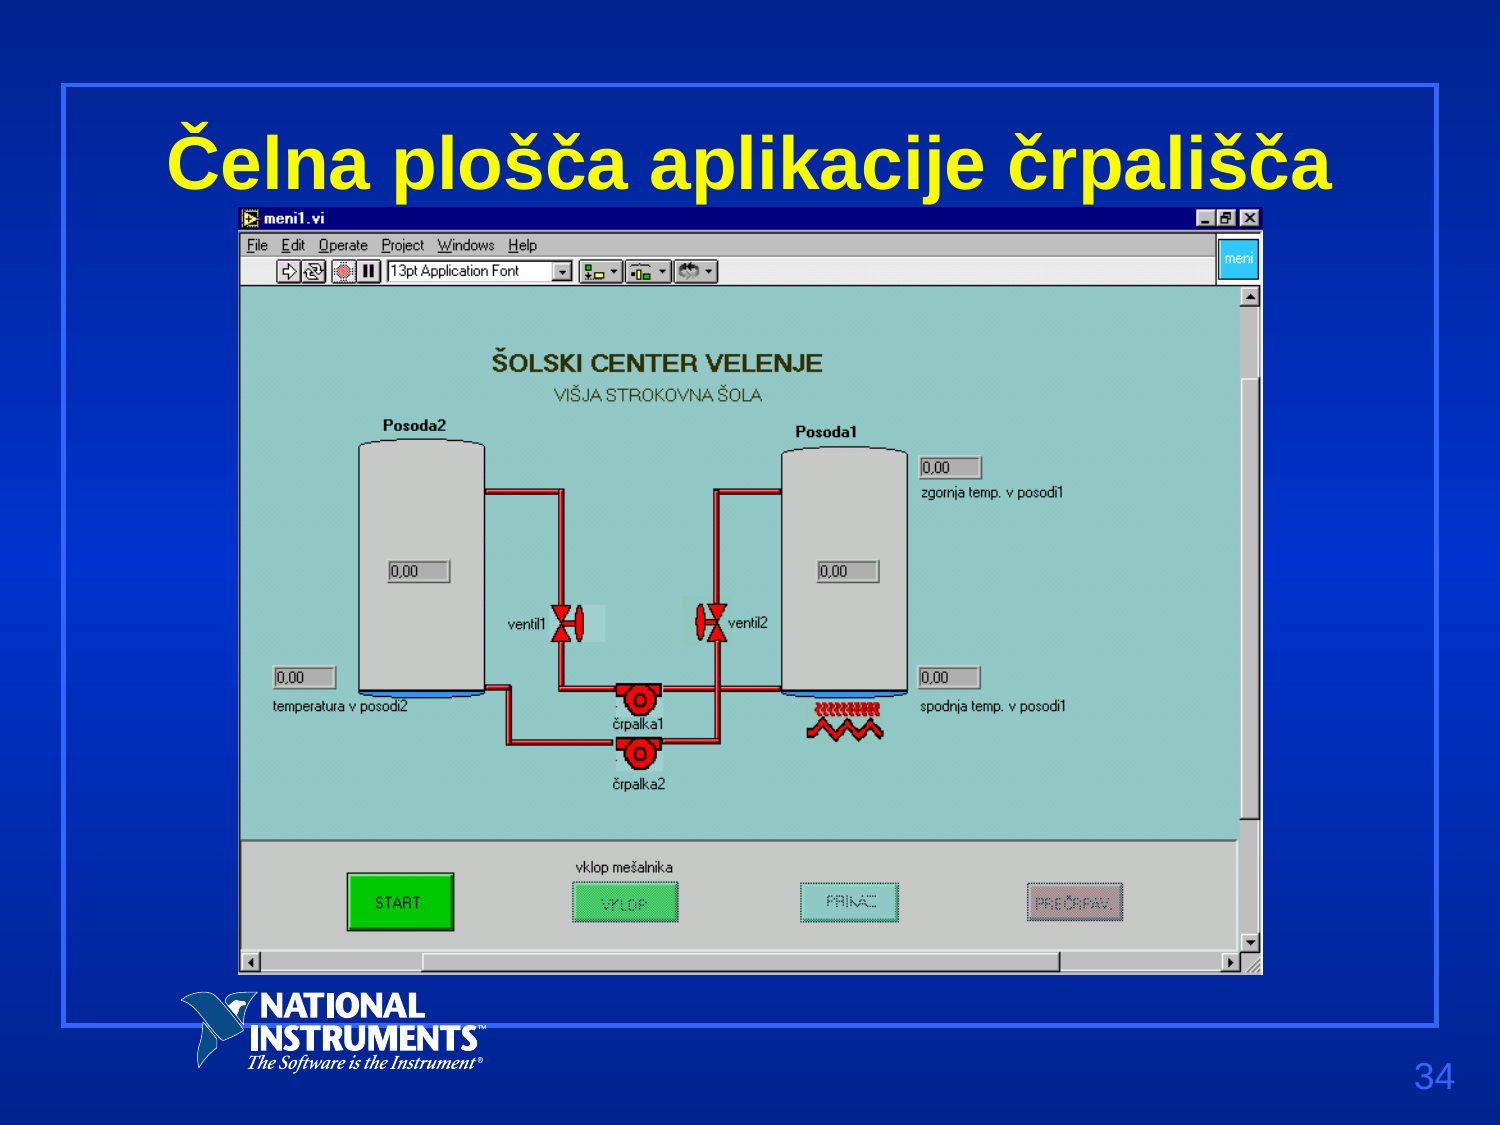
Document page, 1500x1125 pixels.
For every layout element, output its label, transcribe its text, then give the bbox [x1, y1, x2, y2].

title Čelna plošča aplikacije črpališča [83, 110, 1417, 210]
picture [238, 207, 1263, 976]
